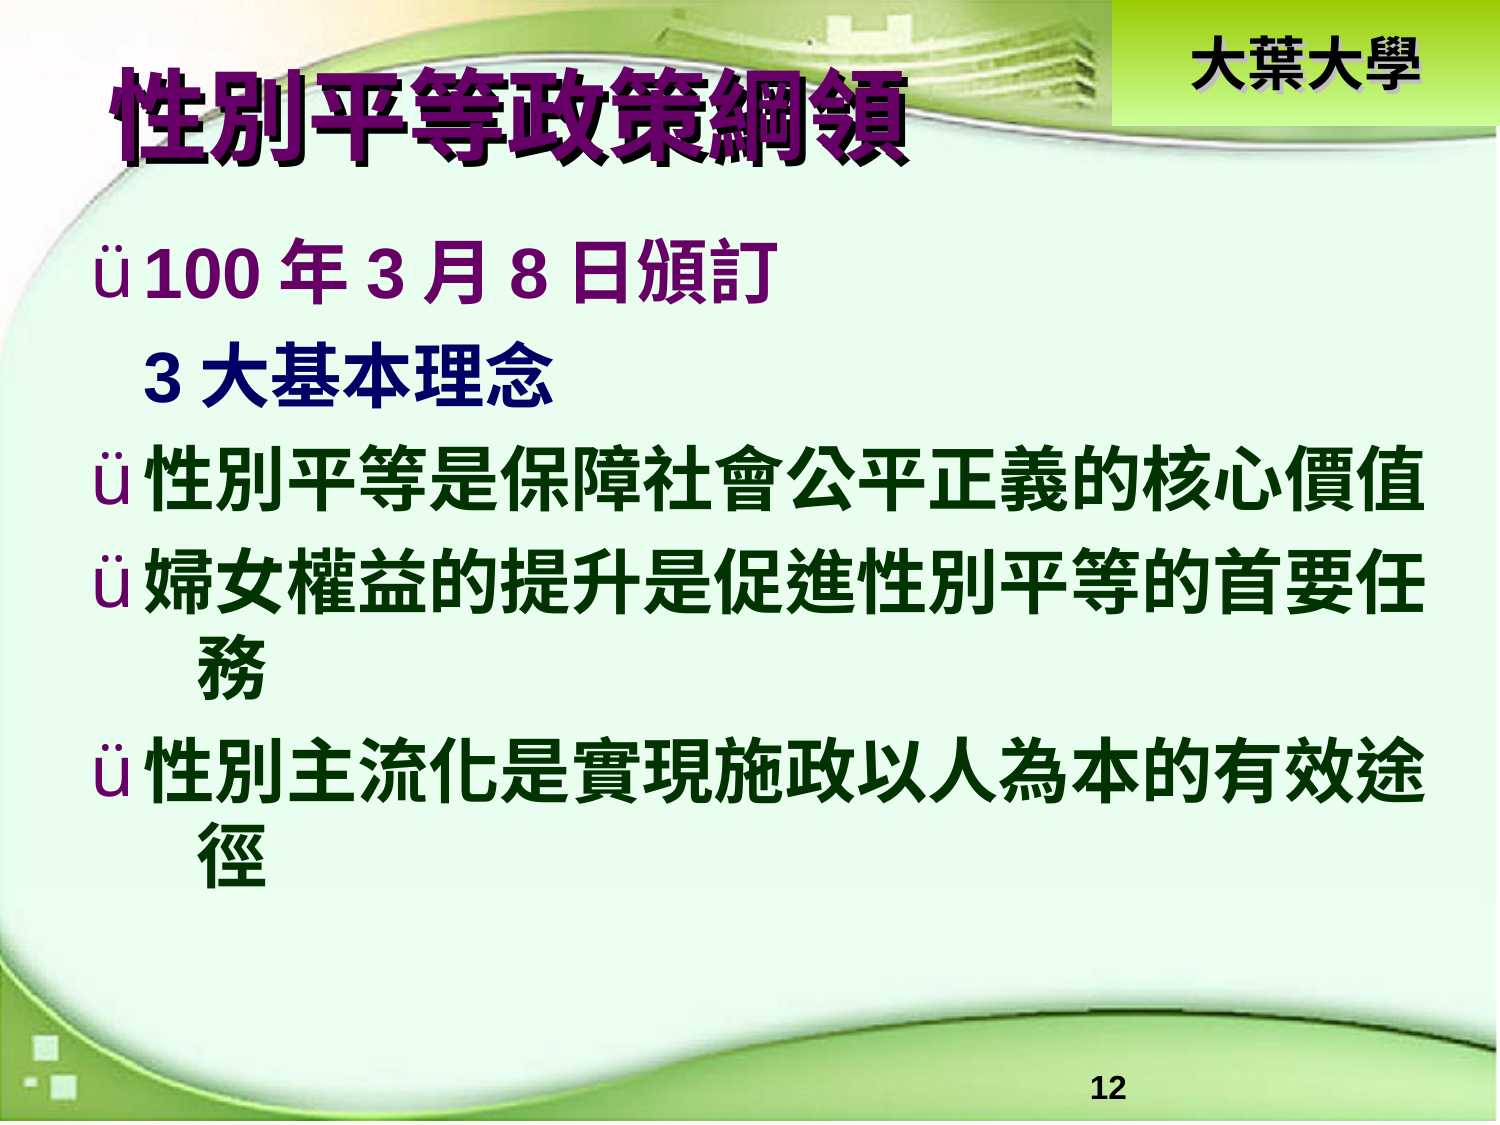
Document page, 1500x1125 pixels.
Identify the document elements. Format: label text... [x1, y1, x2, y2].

title 性別平等政策綱領 [75, 45, 940, 220]
list 100年3月8日頒訂 3大基本理念 性別平等是保障社會公平正義的核心價值 婦女權益的提升是促進性別平等的首要任務 性別主流化是實現施政以人為本的有效途徑 [75, 220, 1471, 963]
